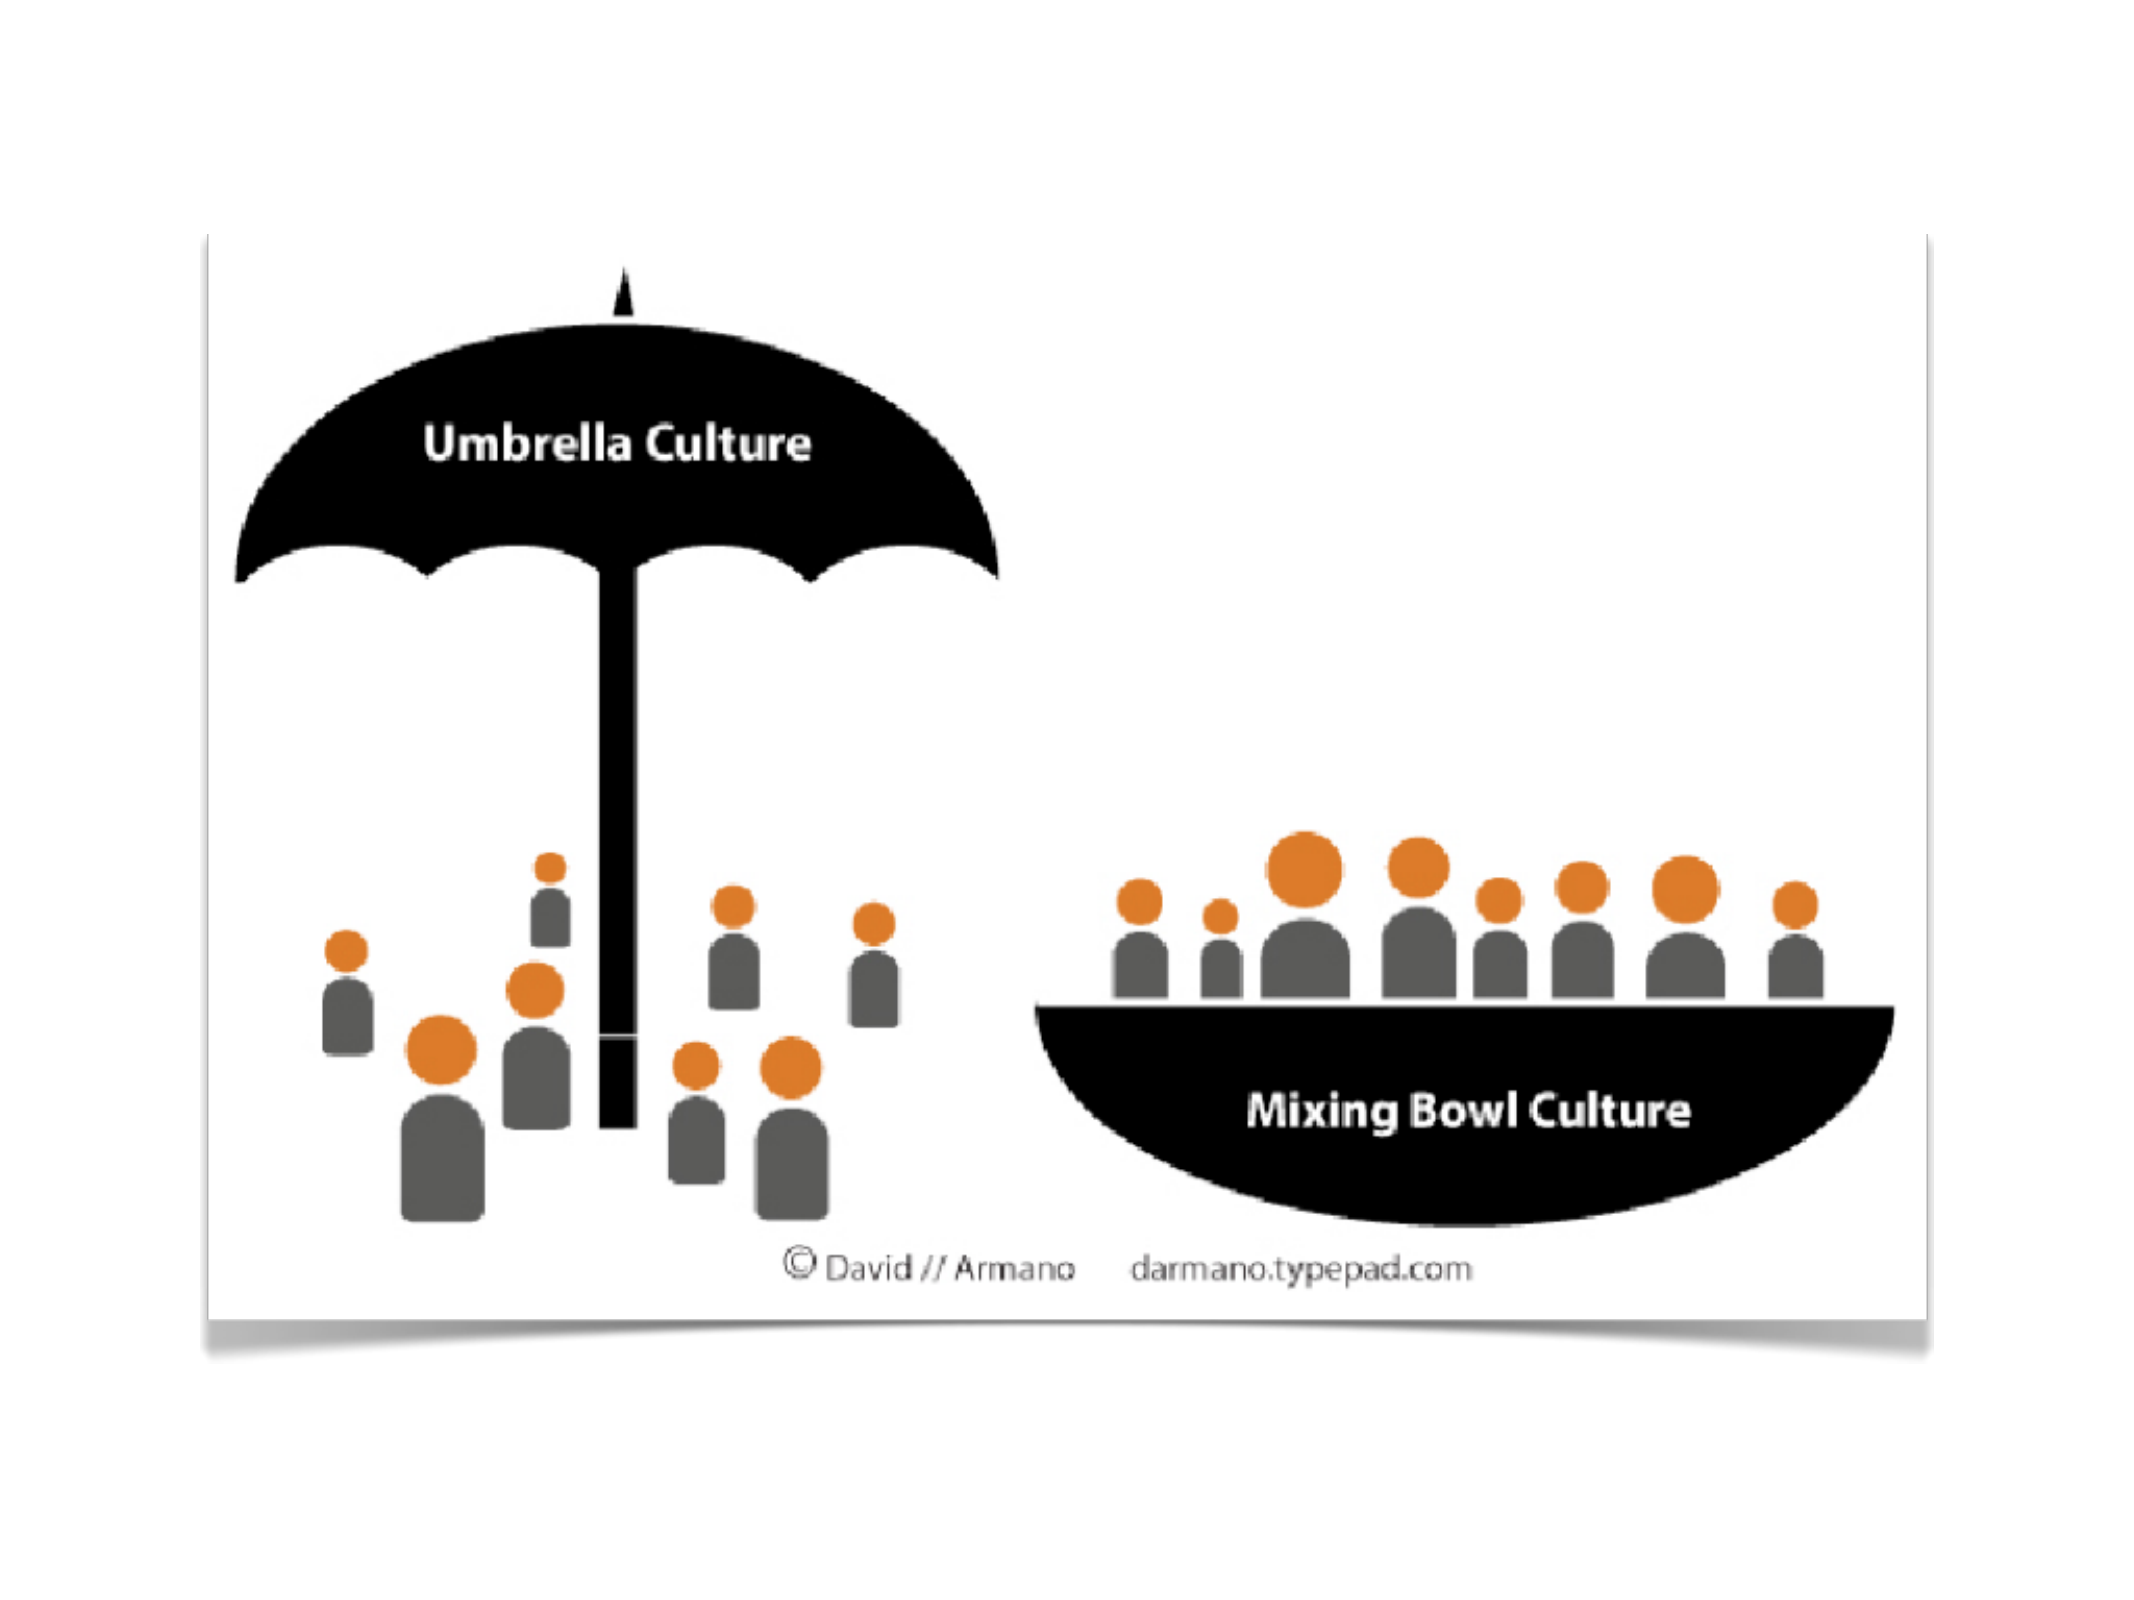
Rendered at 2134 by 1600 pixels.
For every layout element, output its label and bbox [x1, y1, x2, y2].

picture [200, 234, 1934, 1364]
